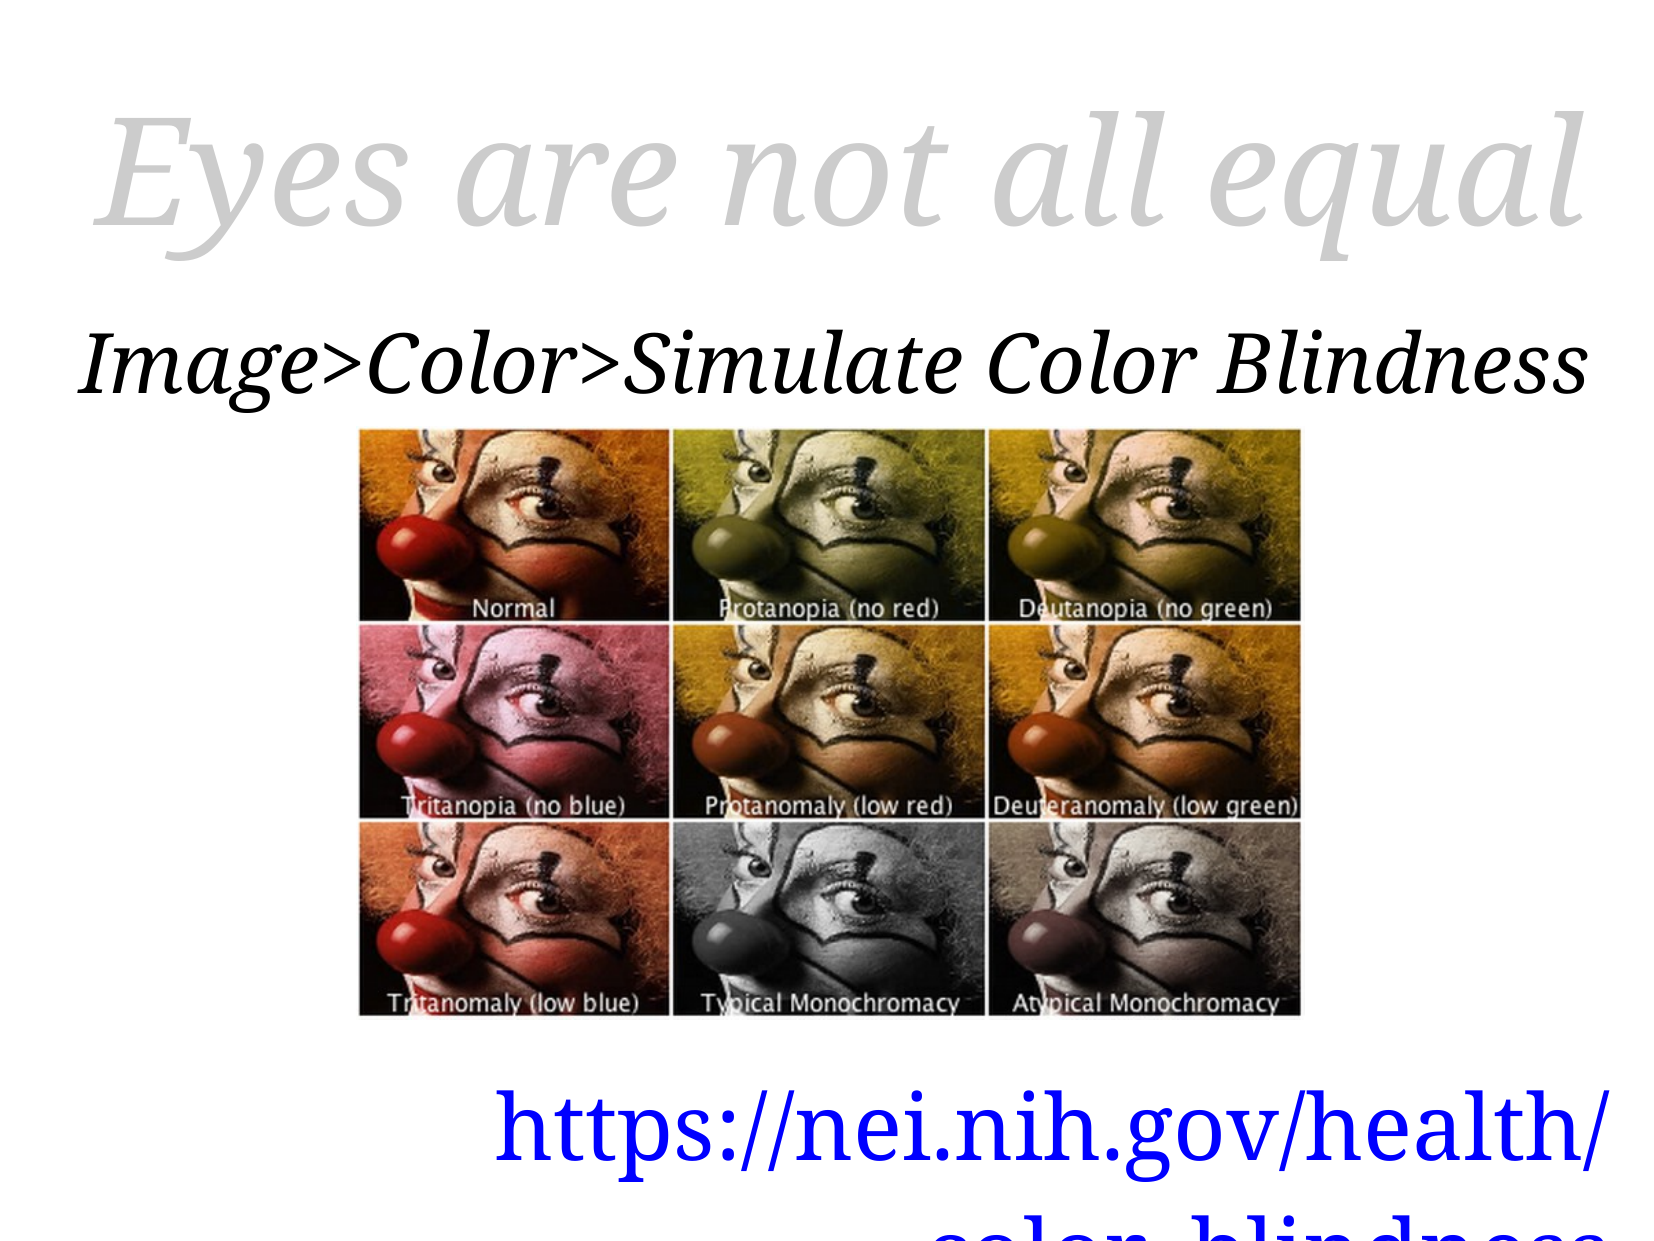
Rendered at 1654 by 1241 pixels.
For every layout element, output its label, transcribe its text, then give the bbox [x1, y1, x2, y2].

text_box Image>Color>Simulate Color Blindness [64, 297, 1637, 717]
text_box Eyes are not all equal [81, 57, 1654, 239]
picture [356, 717, 1305, 1021]
text_box https://nei.nih.gov/health/color_blindness [50, 1055, 1626, 1172]
